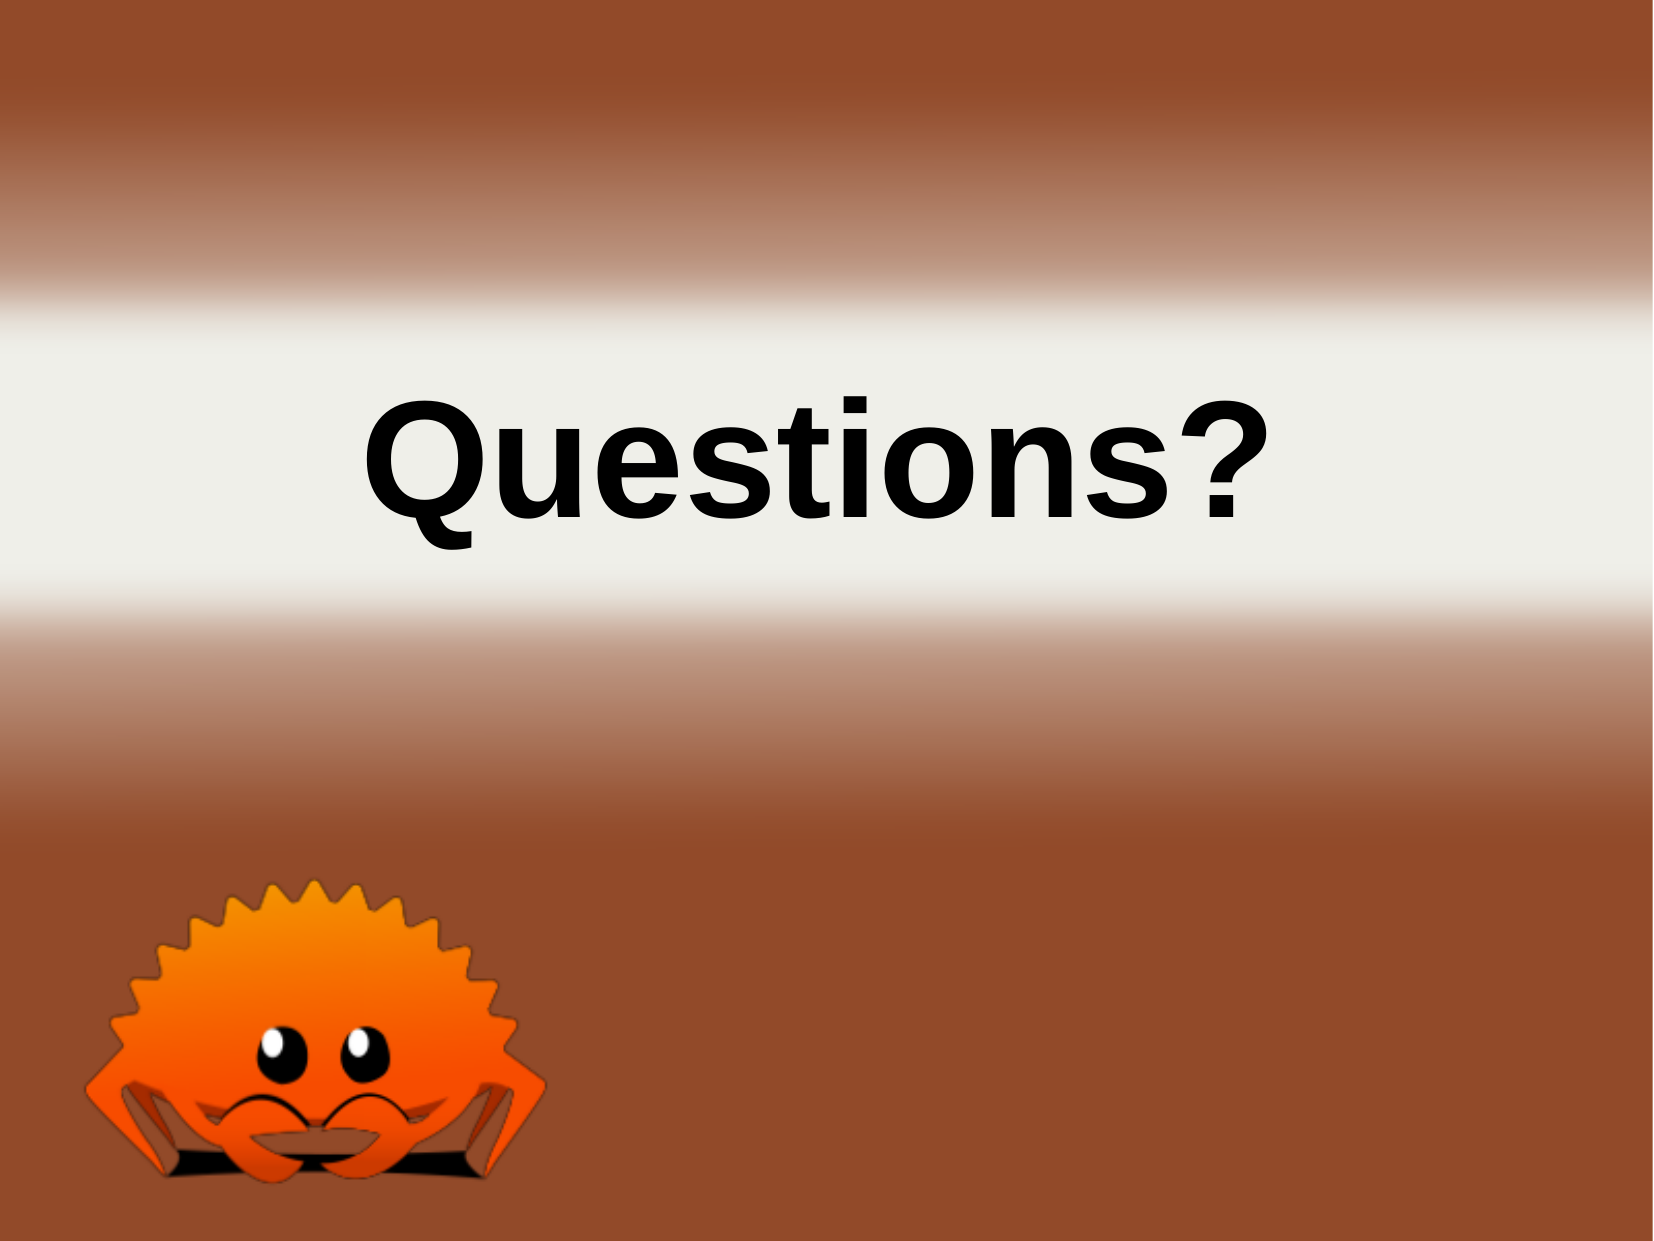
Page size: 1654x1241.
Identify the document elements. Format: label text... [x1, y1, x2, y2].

subtitle Questions? [75, 0, 1563, 935]
picture [0, 0, 1653, 1241]
